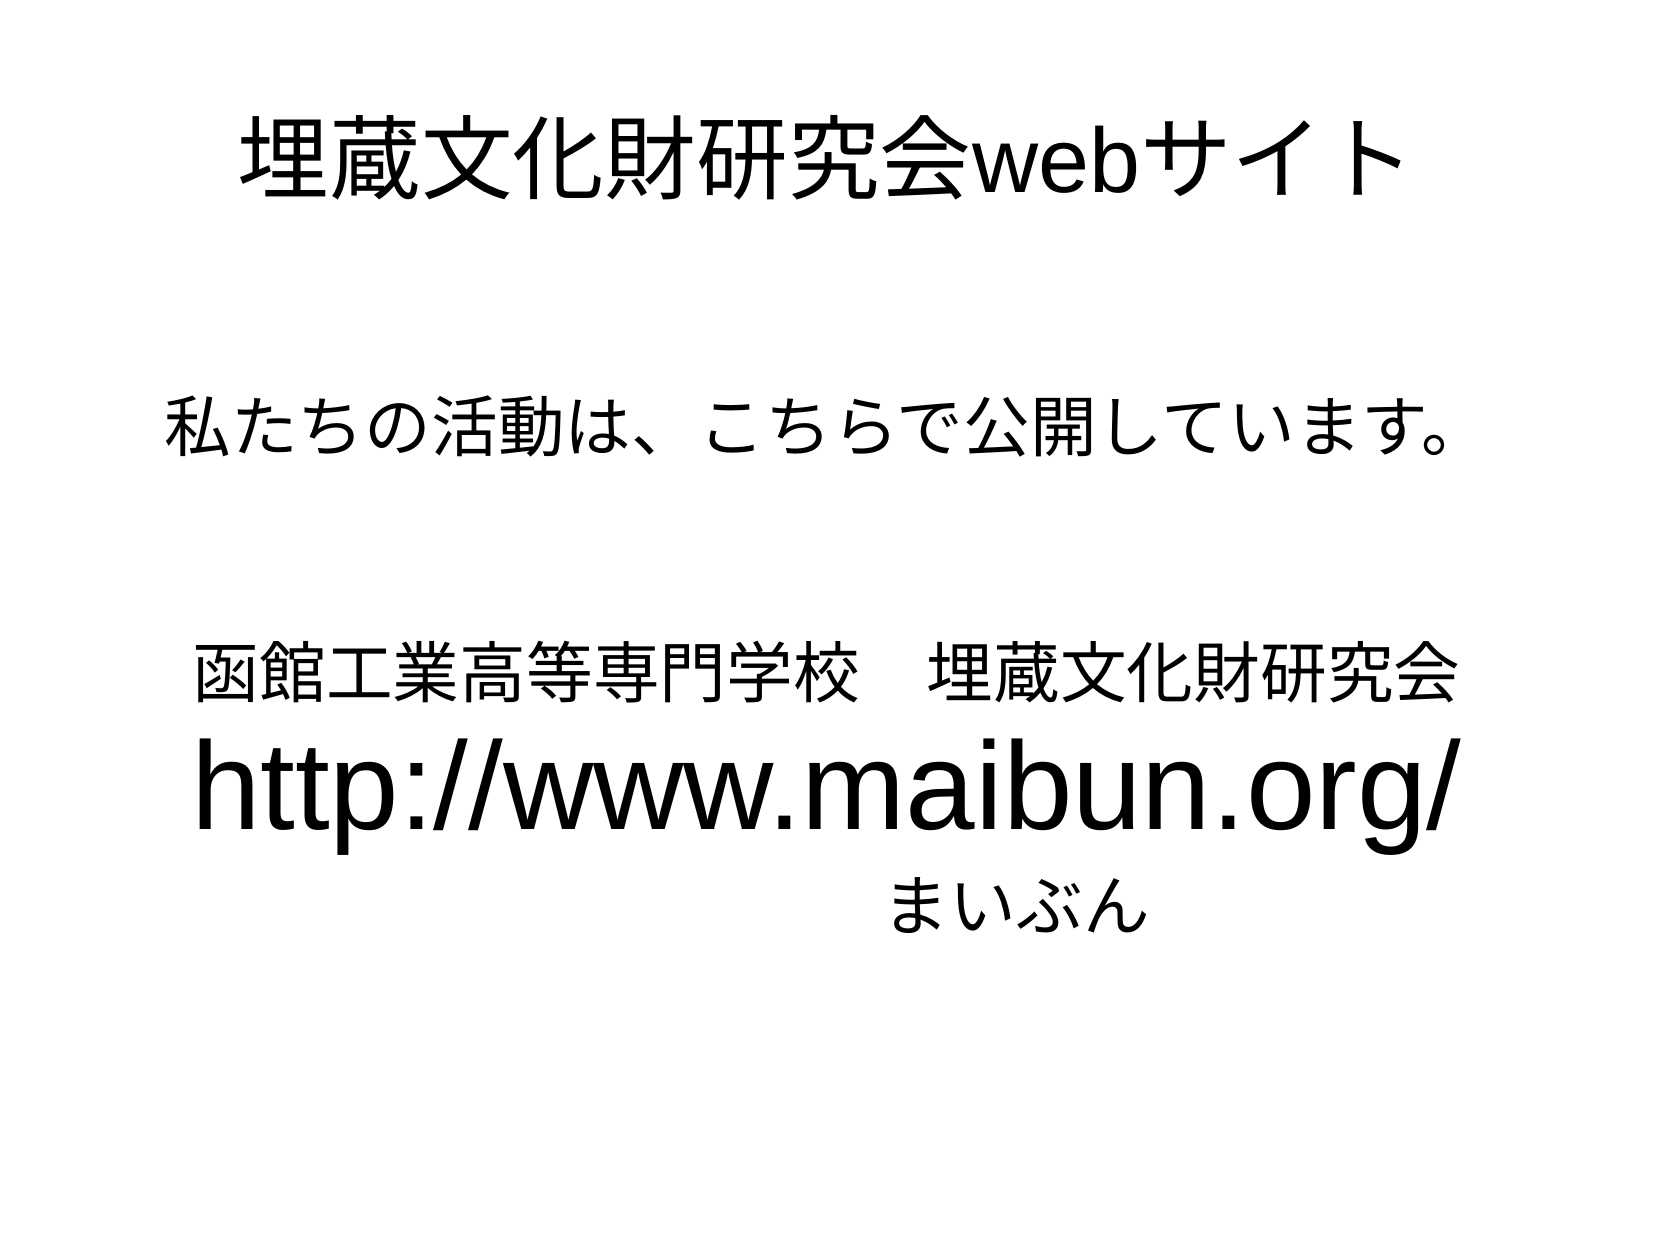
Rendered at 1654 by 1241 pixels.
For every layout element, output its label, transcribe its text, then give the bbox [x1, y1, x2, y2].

title 埋蔵文化財研究会webサイト [82, 49, 1571, 257]
text_box まいぶん [868, 845, 1294, 947]
text_box 私たちの活動は、こちらで公開しています。 函館工業高等専門学校 埋蔵文化財研究会 http://www.maibun.org/ [129, 366, 1524, 869]
